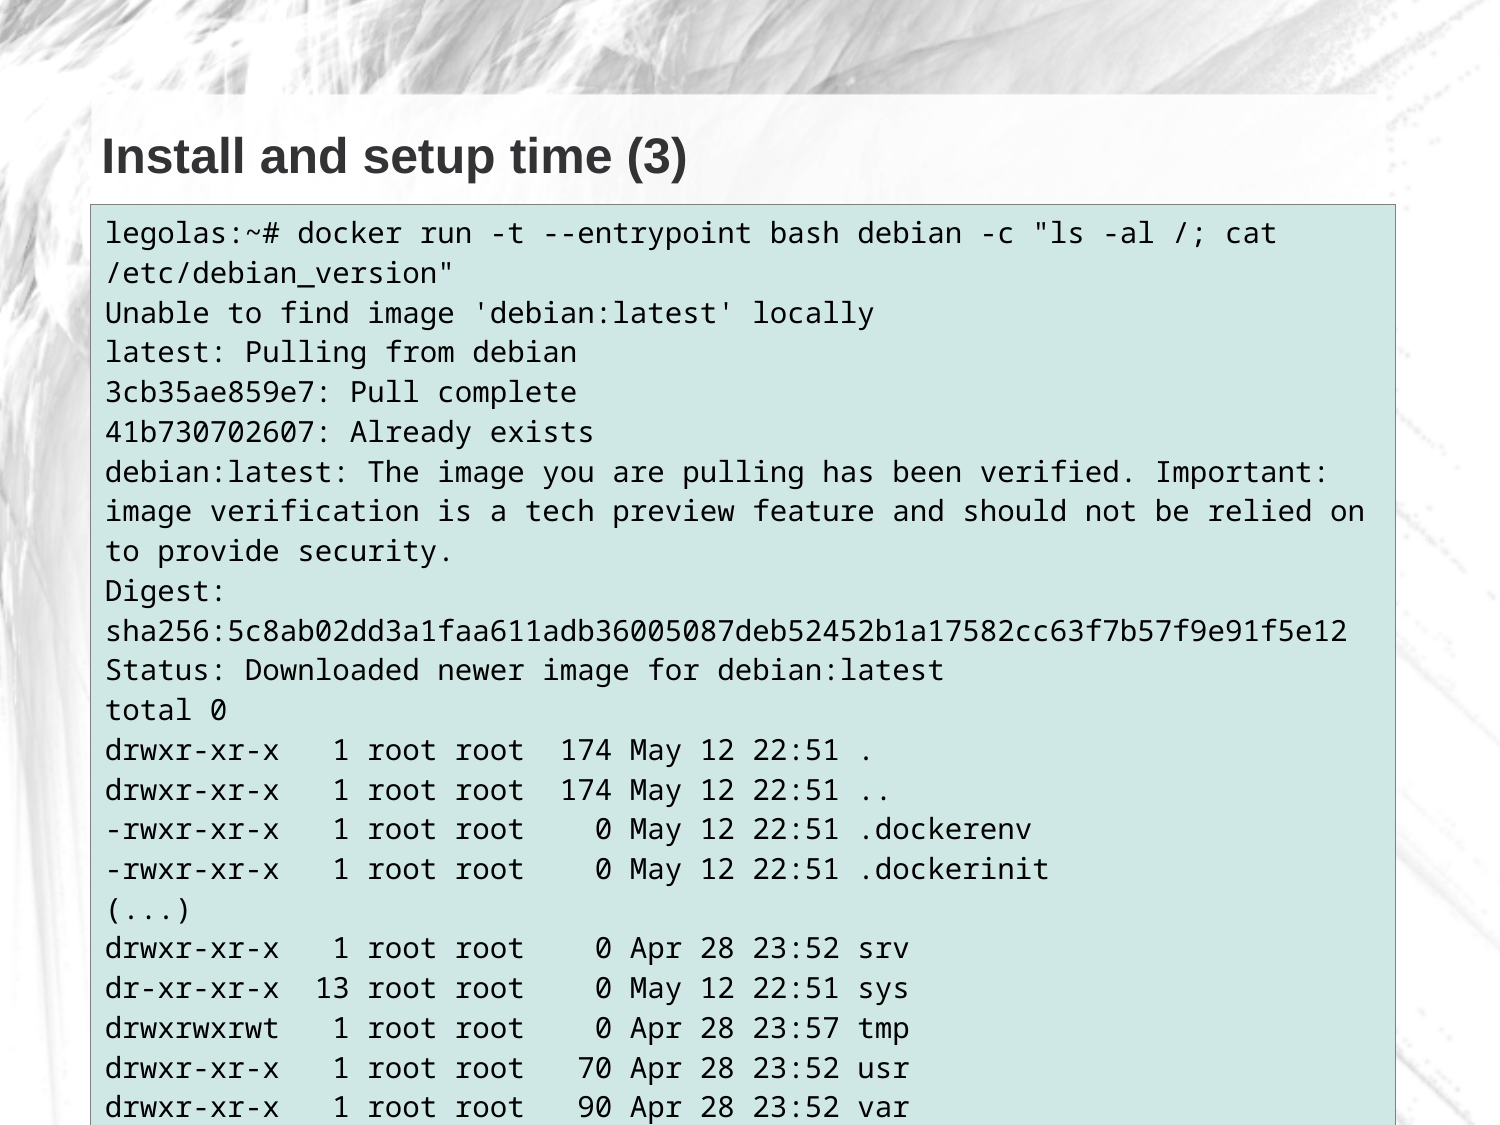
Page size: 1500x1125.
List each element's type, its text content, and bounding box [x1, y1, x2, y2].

title Install and setup time (3) [61, 108, 1412, 205]
picture [0, 0, 1500, 1125]
text_box legolas:~# docker run -t --entrypoint bash debian -c "ls -al /; cat /etc/debian_version" Unable to find image 'debian:latest' locally latest: Pulling from debian 3cb35ae859e7: Pull complete 41b730702607: Already exists debian:latest: The image you are pulling has been verified. Important: image verification is a tech preview feature and should not be relied on to provide security. Digest: sha256:5c8ab02dd3a1faa611adb36005087deb52452b1a17582cc63f7b57f9e91f5e12 Status: Downloaded newer image for debian:latest total 0 drwxr-xr-x 1 root root 174 May 12 22:51 . drwxr-xr-x 1 root root 174 May 12 22:51 .. -rwxr-xr-x 1 root root 0 May 12 22:51 .dockerenv -rwxr-xr-x 1 root root 0 May 12 22:51 .dockerinit (...) drwxr-xr-x 1 root root 0 Apr 28 23:52 srv dr-xr-xr-x 13 root root 0 May 12 22:51 sys drwxrwxrwt 1 root root 0 Apr 28 23:57 tmp drwxr-xr-x 1 root root 70 Apr 28 23:52 usr drwxr-xr-x 1 root root 90 Apr 28 23:52 var 8.0 [90, 204, 1396, 1071]
